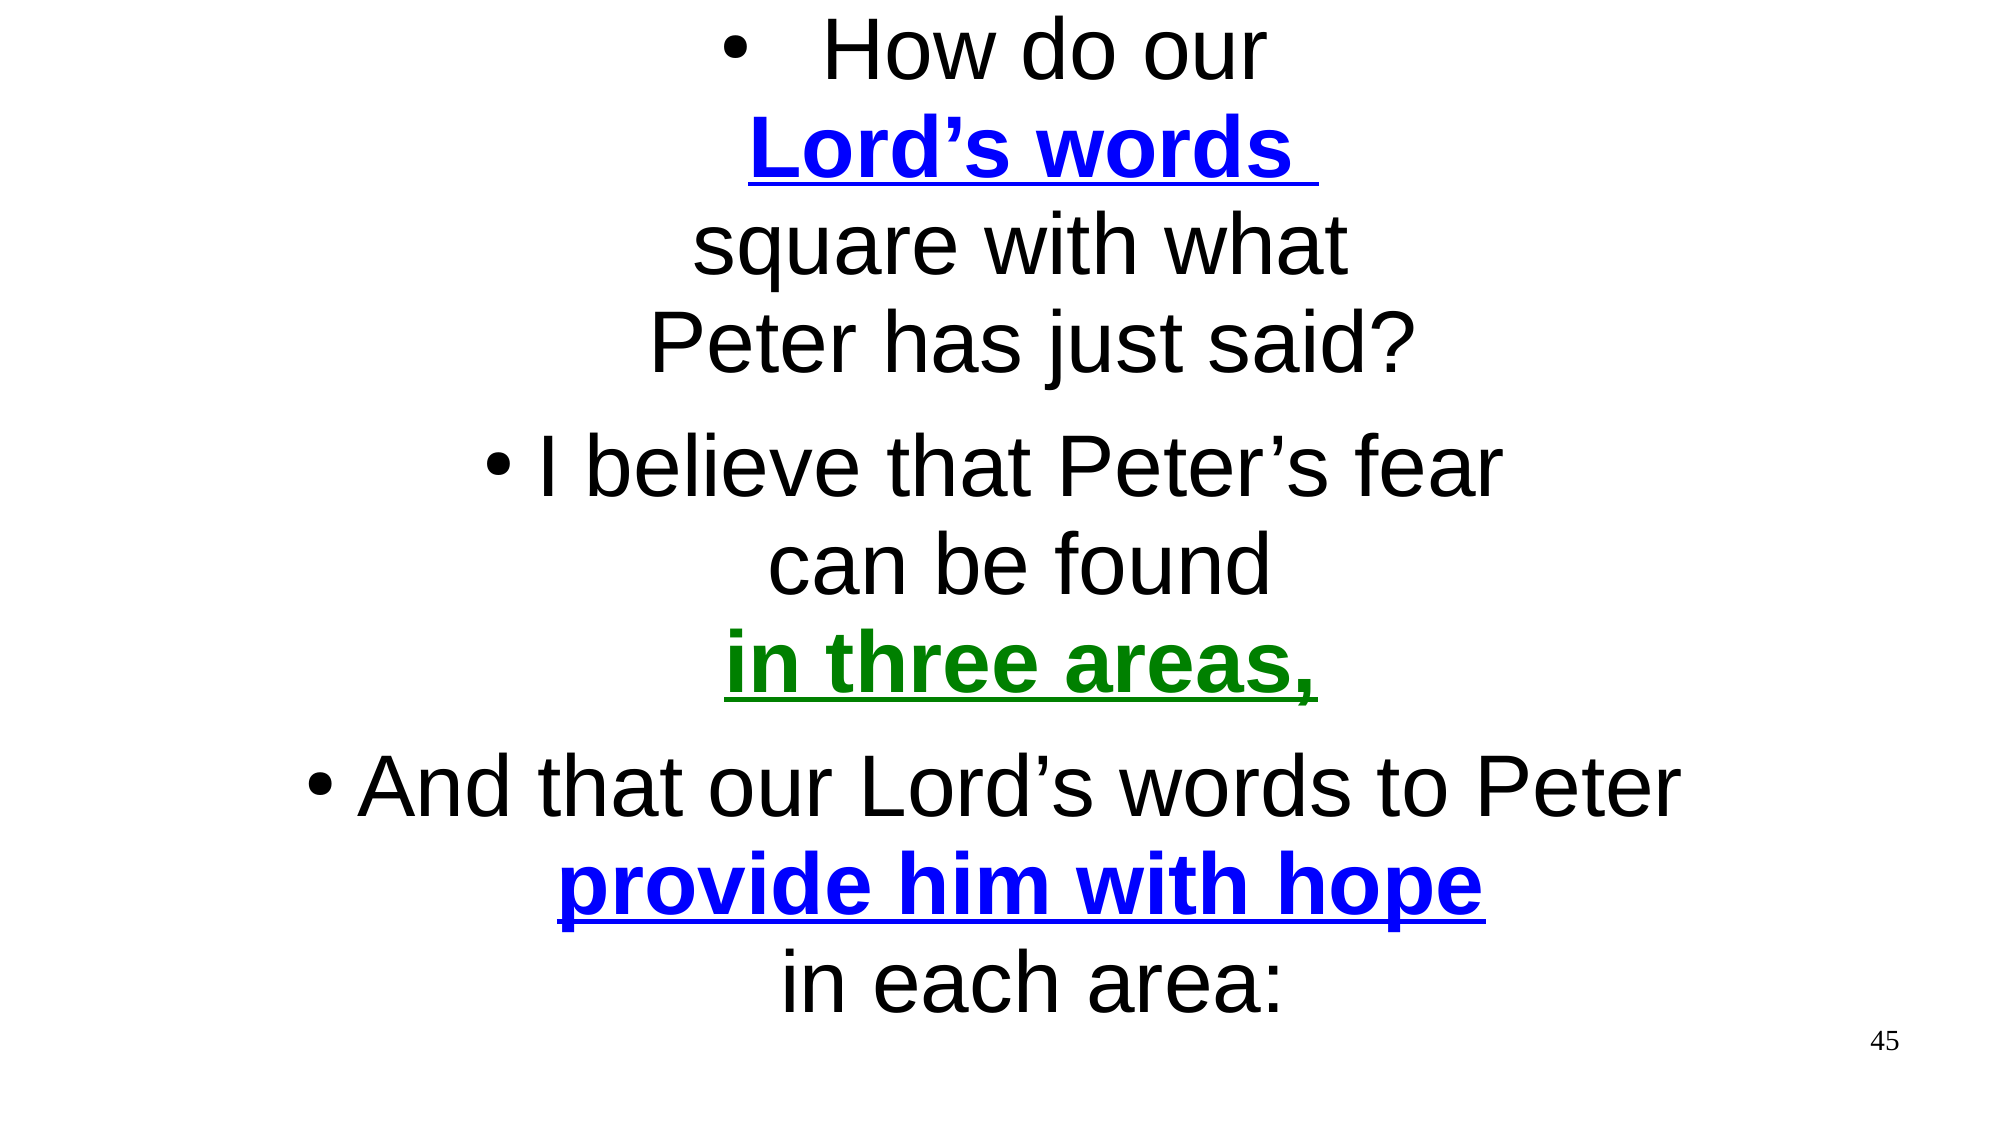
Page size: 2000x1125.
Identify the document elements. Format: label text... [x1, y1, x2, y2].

list How do our Lord’s words square with what Peter has just said? I believe that Peter’s fear can be found in three areas, And that our Lord’s words to Peter provide him with hope in each area: [0, 0, 1996, 1123]
